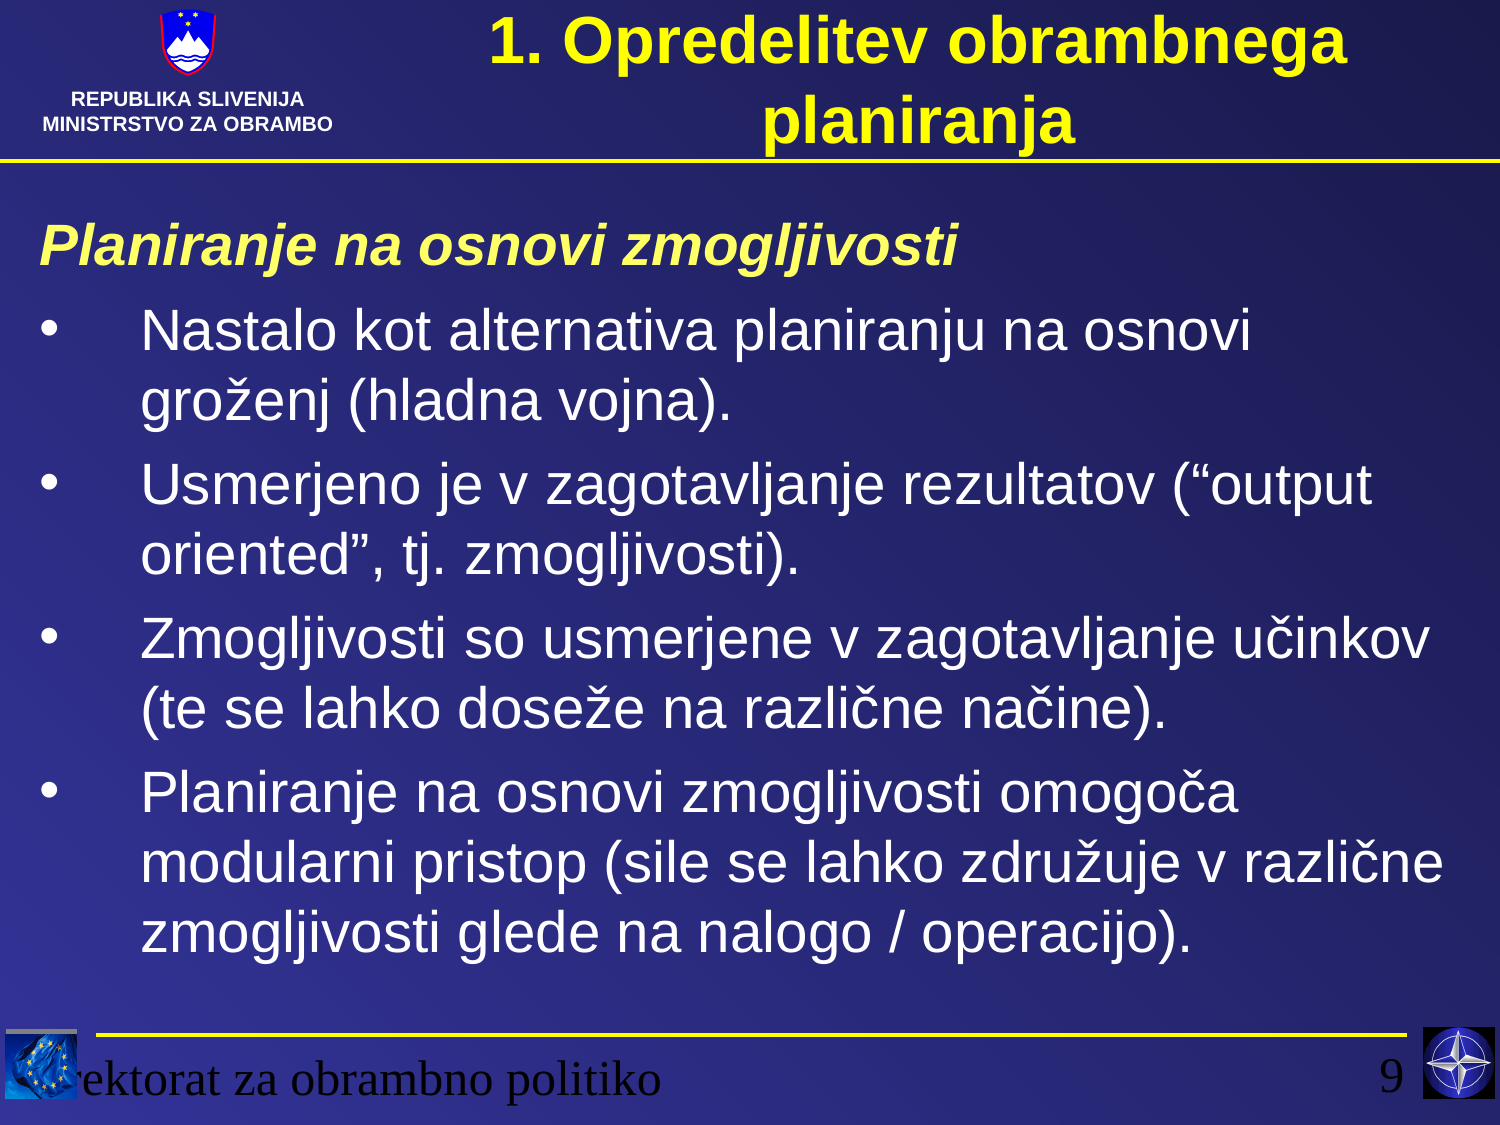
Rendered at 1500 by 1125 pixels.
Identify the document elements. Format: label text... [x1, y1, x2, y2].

title 1. Opredelitev obrambnega planiranja [348, 0, 1489, 165]
list Planiranje na osnovi zmogljivosti Nastalo kot alternativa planiranju na osnovi groženj (hladna vojna). Usmerjeno je v zagotavljanje rezultatov (“output oriented”, tj. zmogljivosti). Zmogljivosti so usmerjene v zagotavljanje učinkov (te se lahko doseže na različne načine). Planiranje na osnovi zmogljivosti omogoča modularni pristop (sile se lahko združuje v različne zmogljivosti glede na nalogo / operacijo). [24, 200, 1476, 1006]
